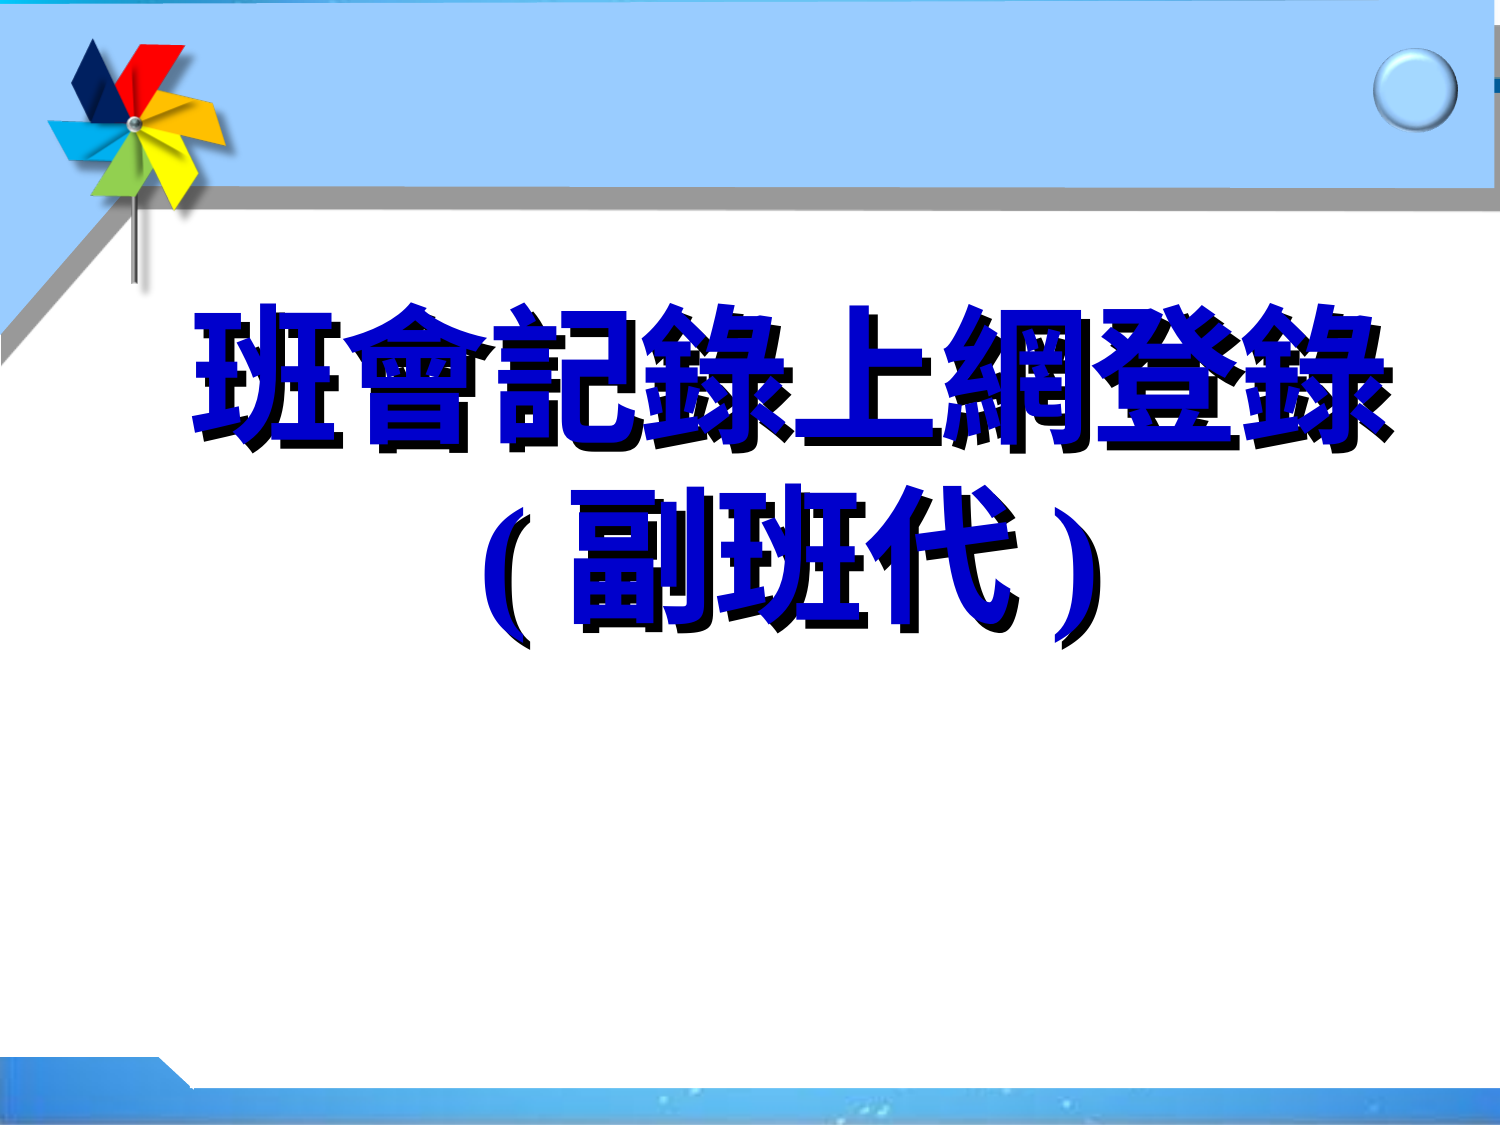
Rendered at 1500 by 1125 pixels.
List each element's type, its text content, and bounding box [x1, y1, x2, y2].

picture [1371, 46, 1460, 135]
text_box 班會記錄上網登錄 (副班代) [138, 274, 1441, 650]
picture [0, 1057, 1500, 1125]
text_box [0, 0, 1495, 336]
picture [46, 37, 247, 304]
